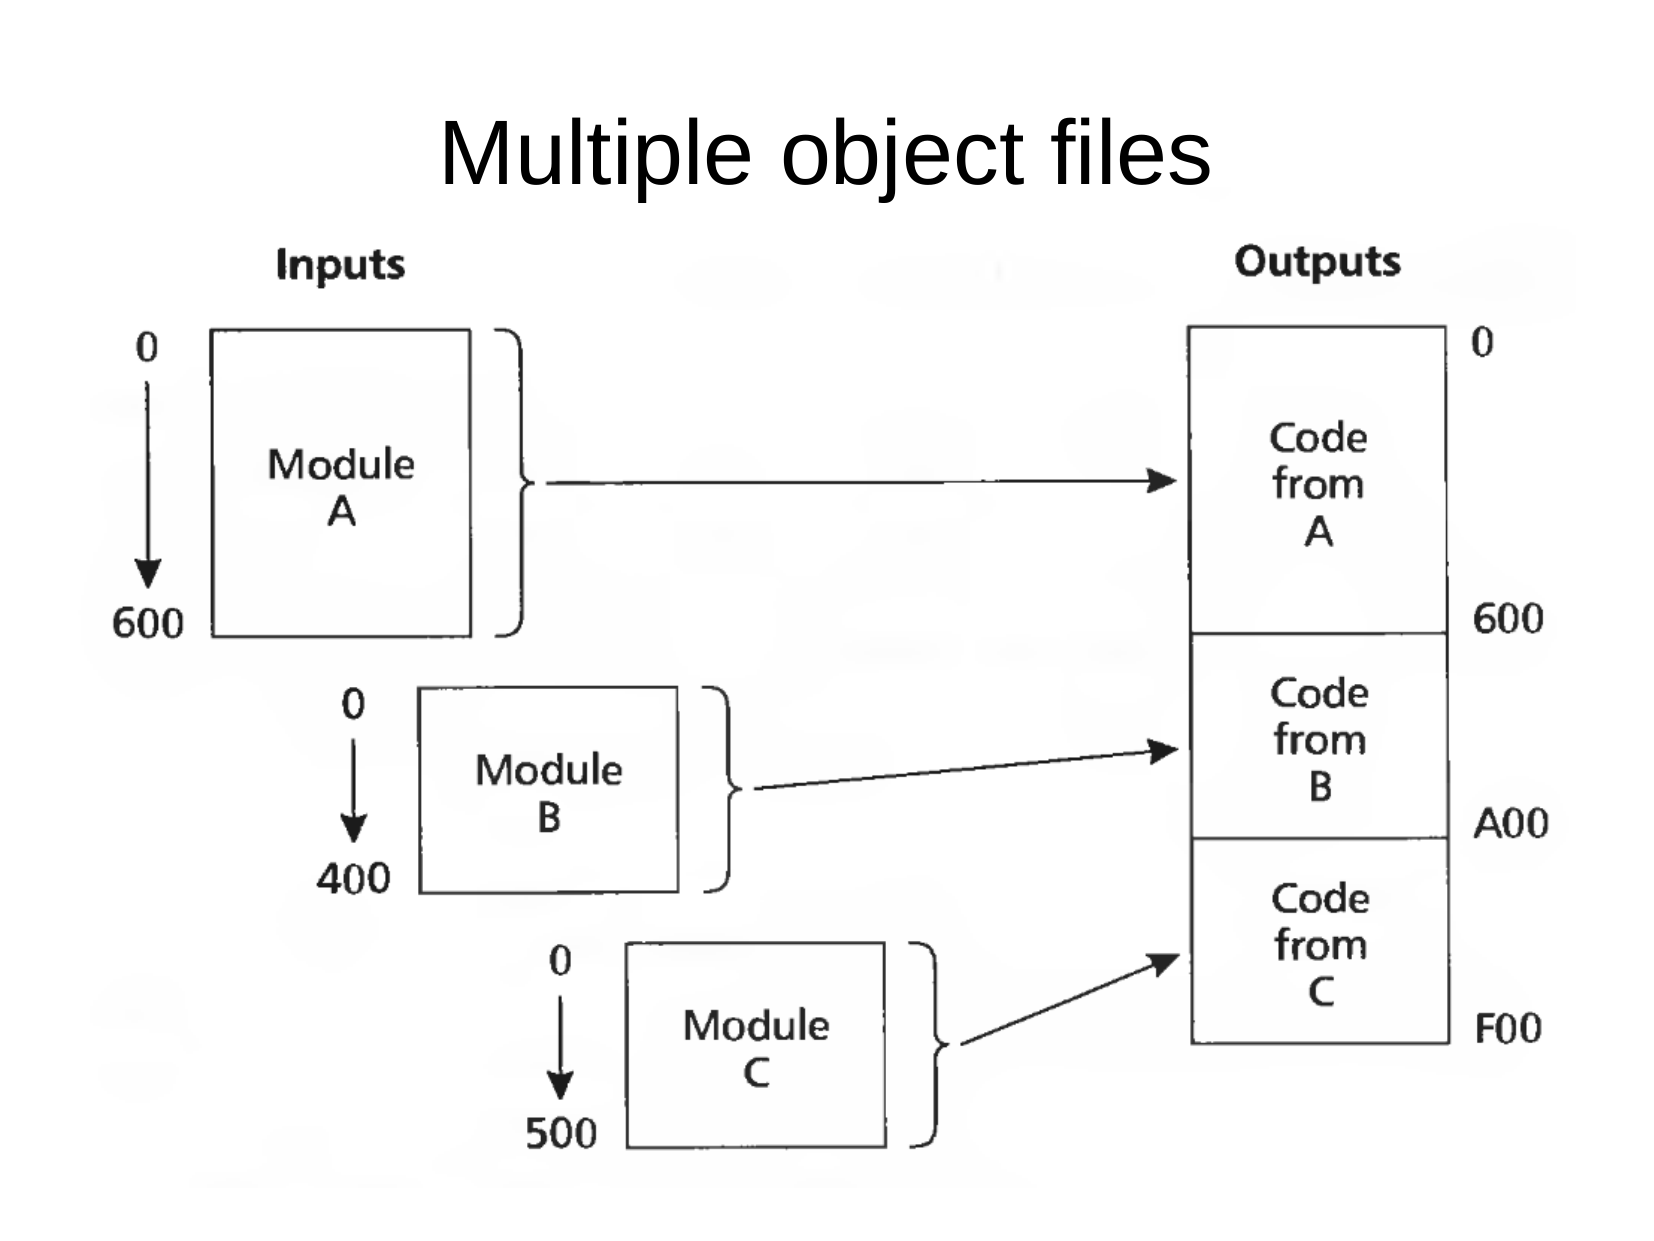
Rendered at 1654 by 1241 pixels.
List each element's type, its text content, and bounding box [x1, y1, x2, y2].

picture [75, 187, 1576, 1188]
title Multiple object files [82, 49, 1571, 257]
